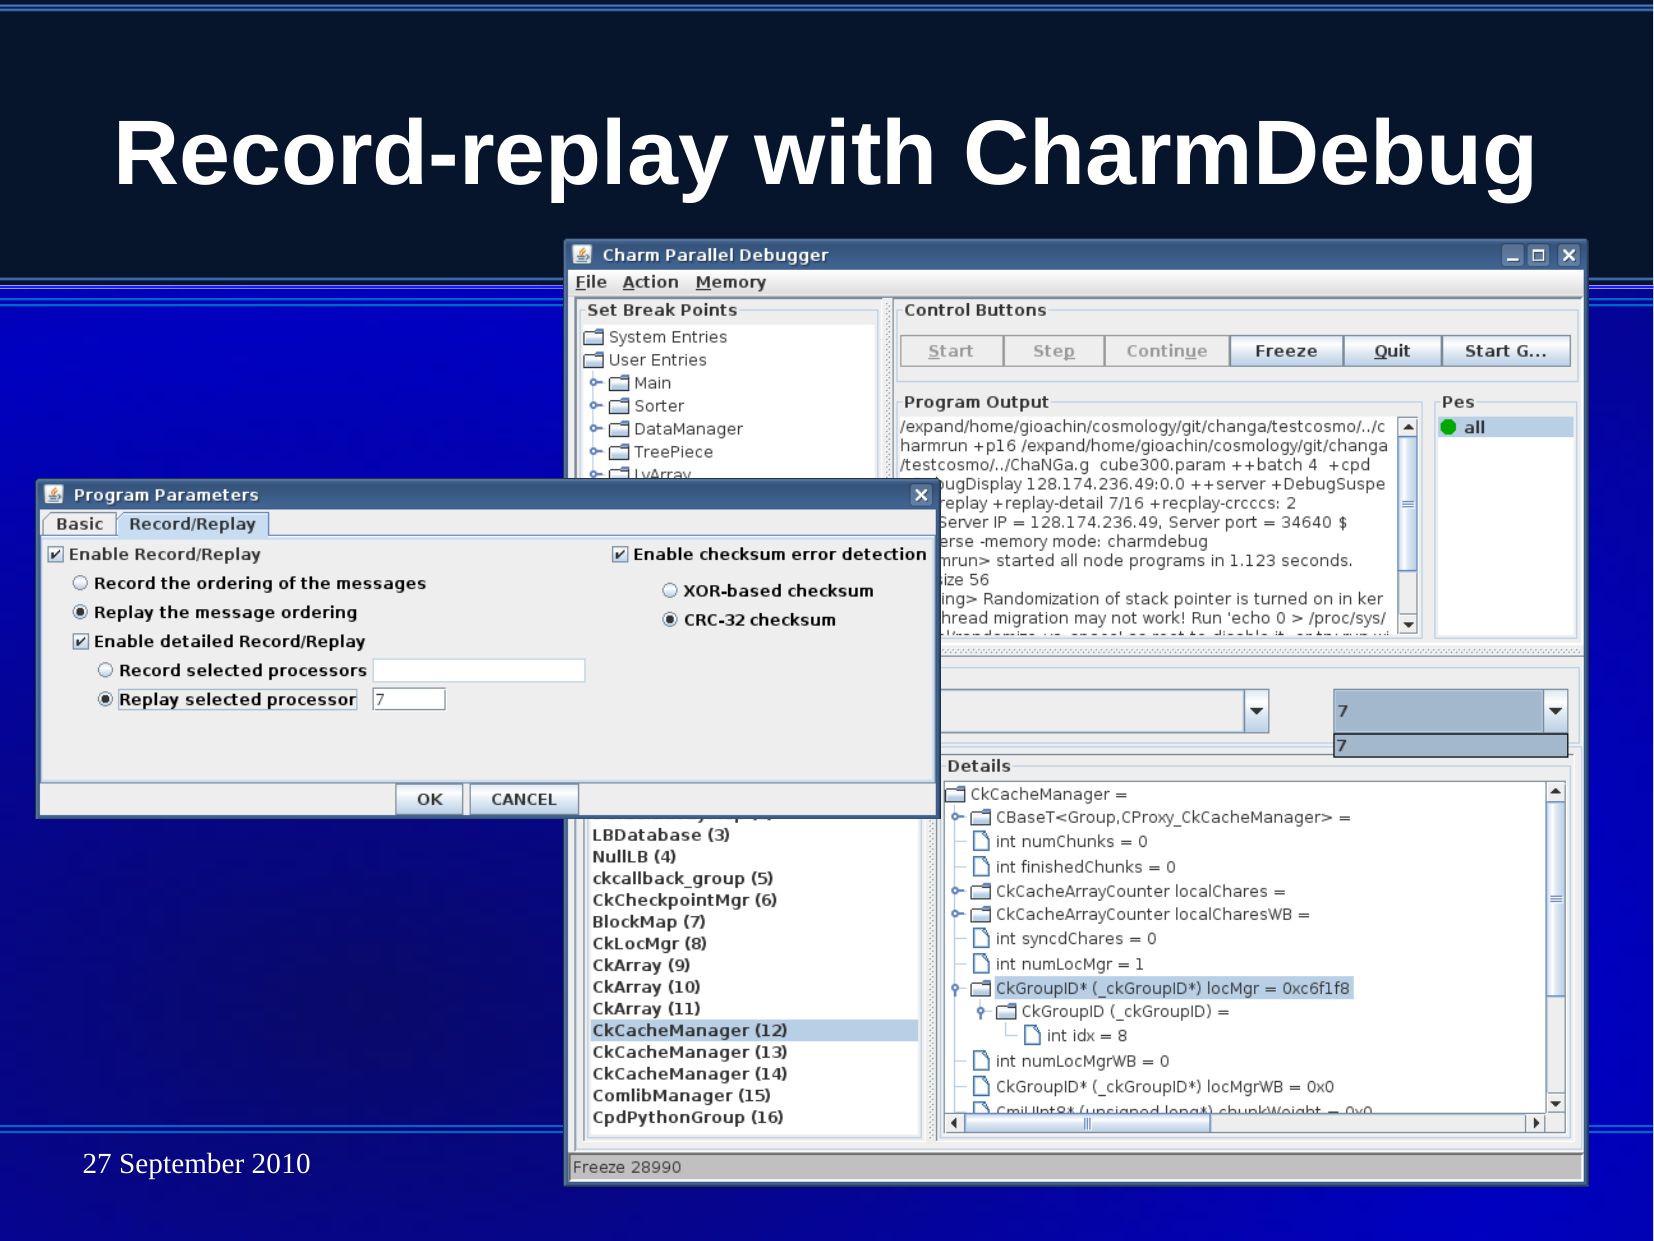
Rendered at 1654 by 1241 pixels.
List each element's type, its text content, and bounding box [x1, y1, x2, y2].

picture [0, 0, 1654, 1241]
title Record-replay with CharmDebug [82, 56, 1571, 250]
